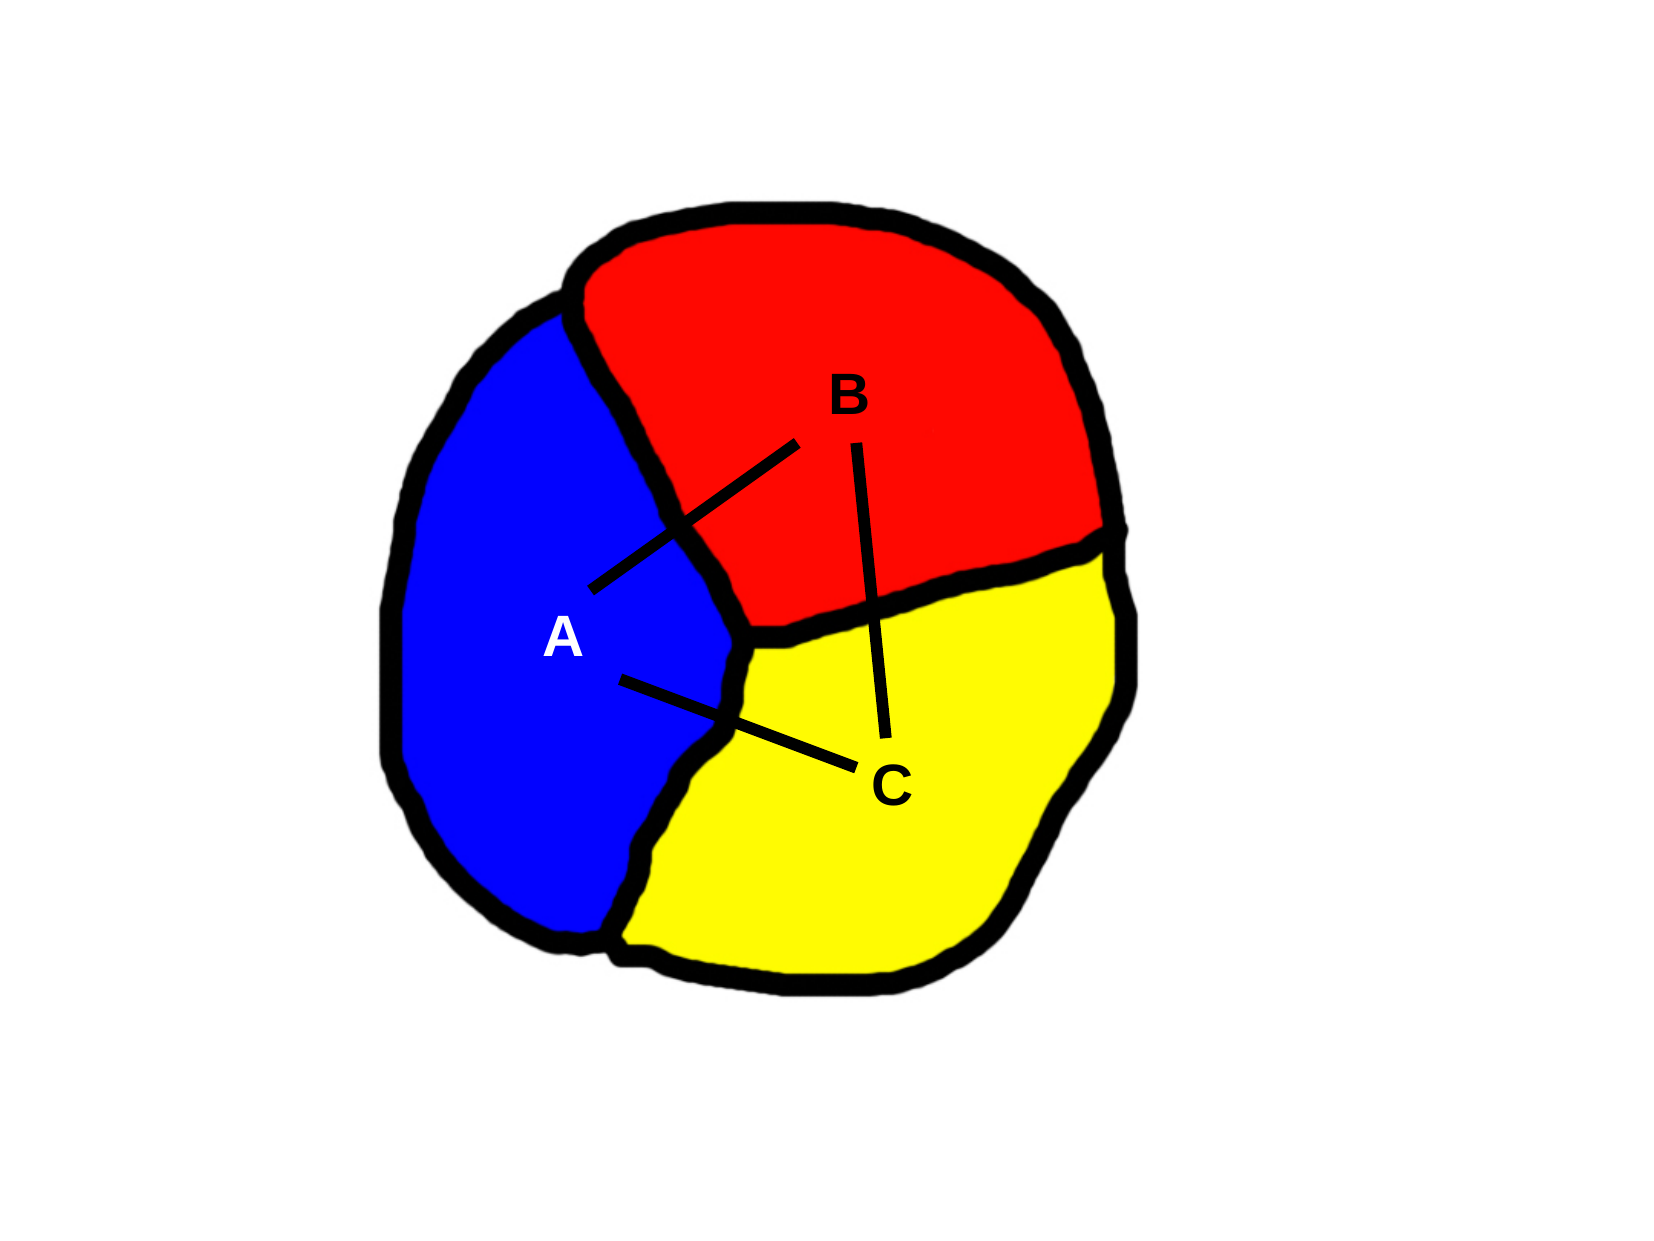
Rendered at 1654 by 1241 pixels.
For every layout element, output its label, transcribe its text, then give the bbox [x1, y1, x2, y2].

text_box B [814, 354, 886, 442]
text_box C [856, 745, 928, 826]
picture [64, 47, 1596, 1196]
text_box A [527, 596, 600, 677]
